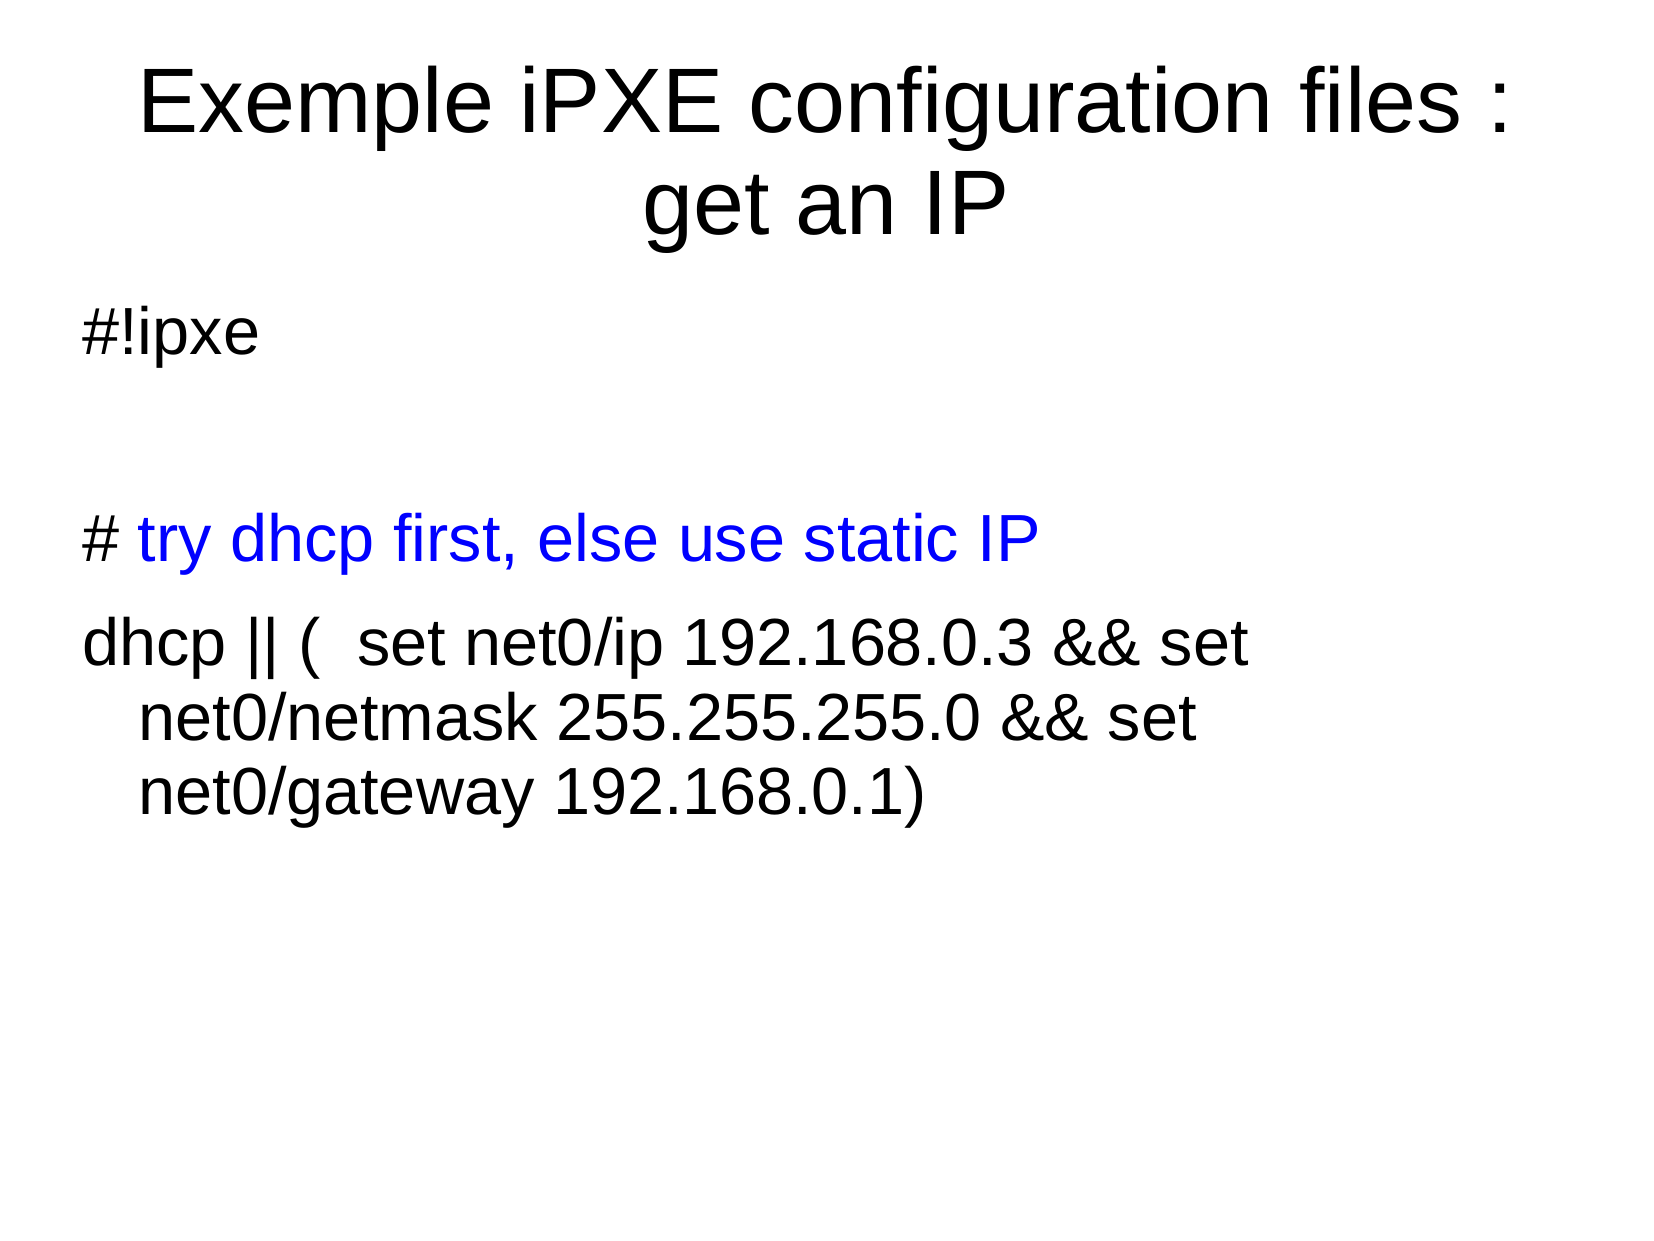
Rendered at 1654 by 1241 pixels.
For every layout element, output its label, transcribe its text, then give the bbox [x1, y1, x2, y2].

title Exemple iPXE configuration files : get an IP [82, 49, 1571, 257]
list #!ipxe # try dhcp first, else use static IP dhcp || ( set net0/ip 192.168.0.3 && set net0/netmask 255.255.255.0 && set net0/gateway 192.168.0.1) [82, 290, 1571, 1109]
